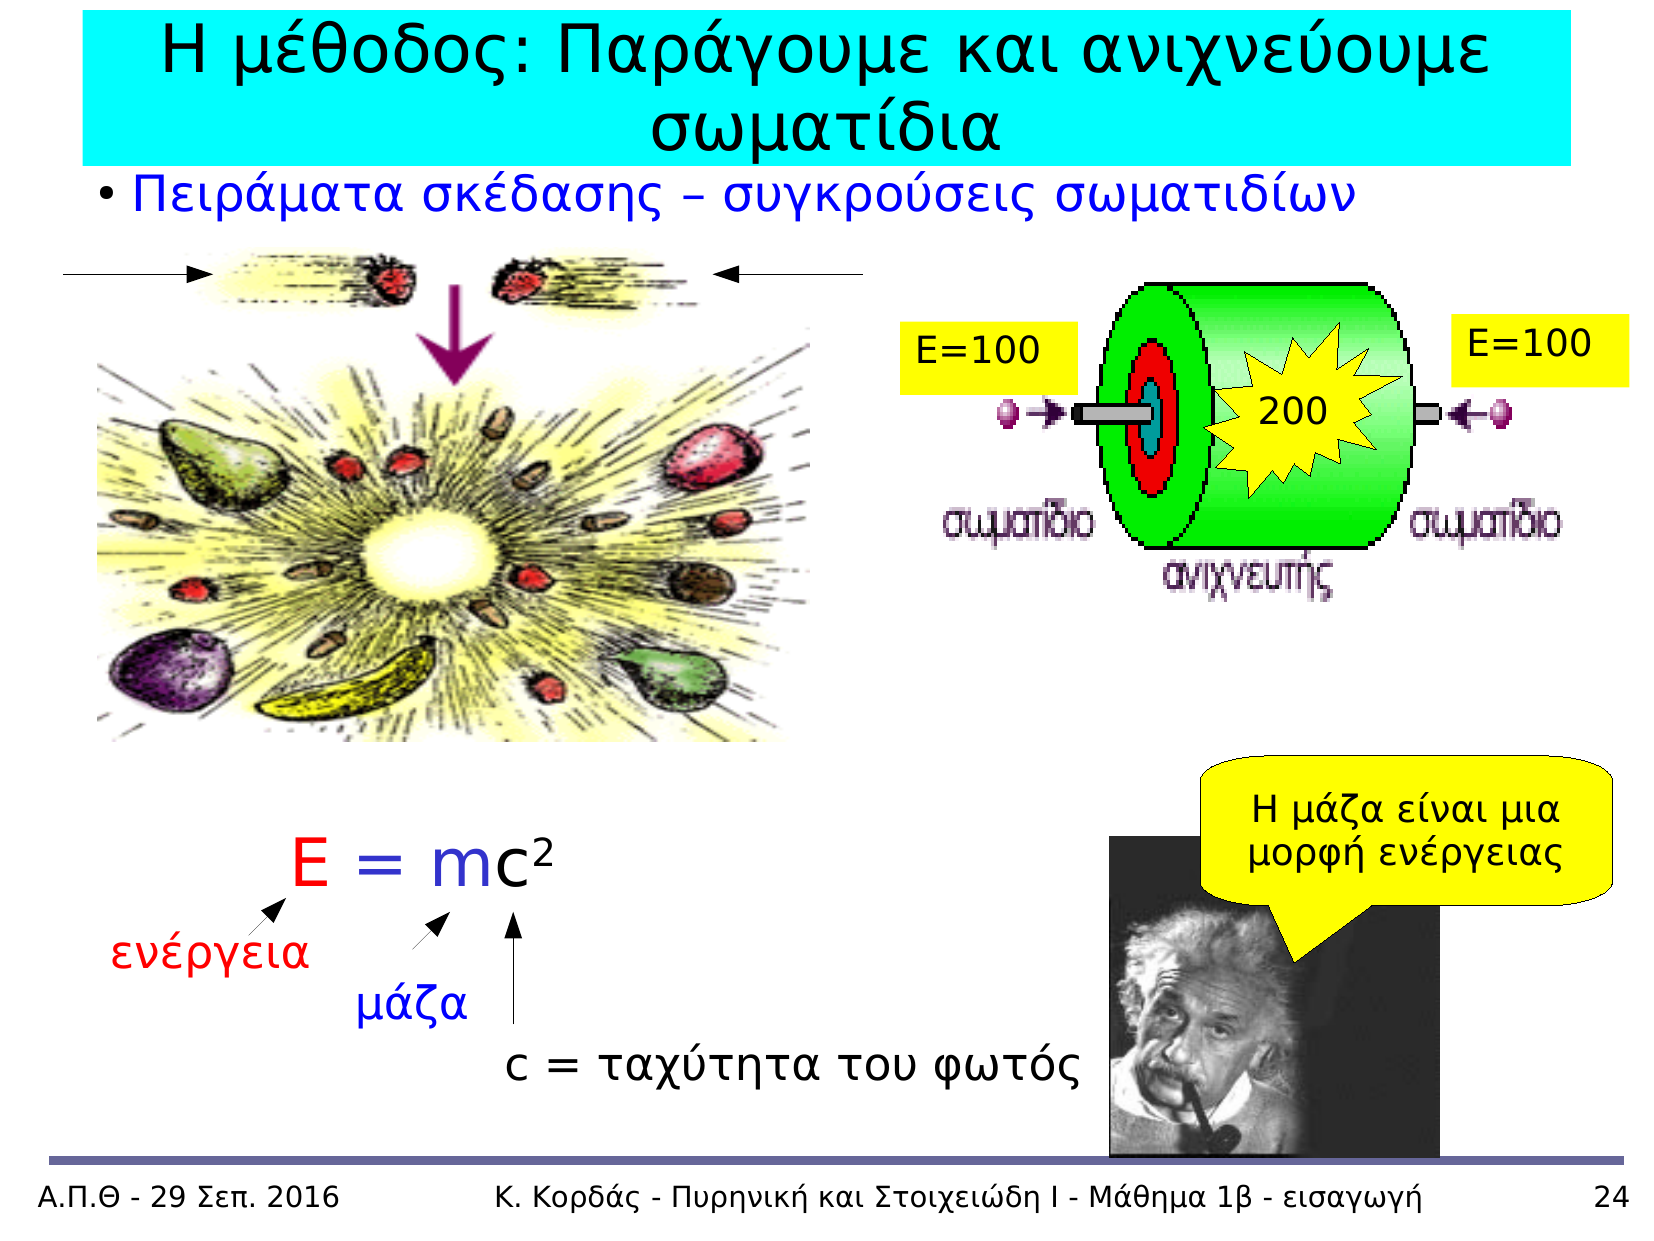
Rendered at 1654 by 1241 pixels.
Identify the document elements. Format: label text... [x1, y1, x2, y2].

text_box ενέργεια [94, 918, 326, 988]
picture [1109, 836, 1440, 1158]
text_box c = ταχύτητα του φωτός [489, 1030, 1099, 1099]
title Η μέθοδος: Παράγουμε και ανιχνεύουμε σωματίδια [82, 10, 1571, 166]
text_box 200 [1203, 322, 1403, 499]
text_box μάζα [339, 969, 485, 1038]
text_box Η μάζα είναι μια μορφή ενέργειας [1200, 755, 1613, 963]
text_box Πειράματα σκέδασης – συγκρούσεις σωματιδίων [82, 157, 1373, 232]
text_box E = mc2 [274, 817, 734, 910]
picture [940, 274, 1567, 611]
picture [97, 247, 810, 742]
text_box E=100 [900, 321, 1078, 395]
text_box E=100 [1451, 314, 1630, 388]
